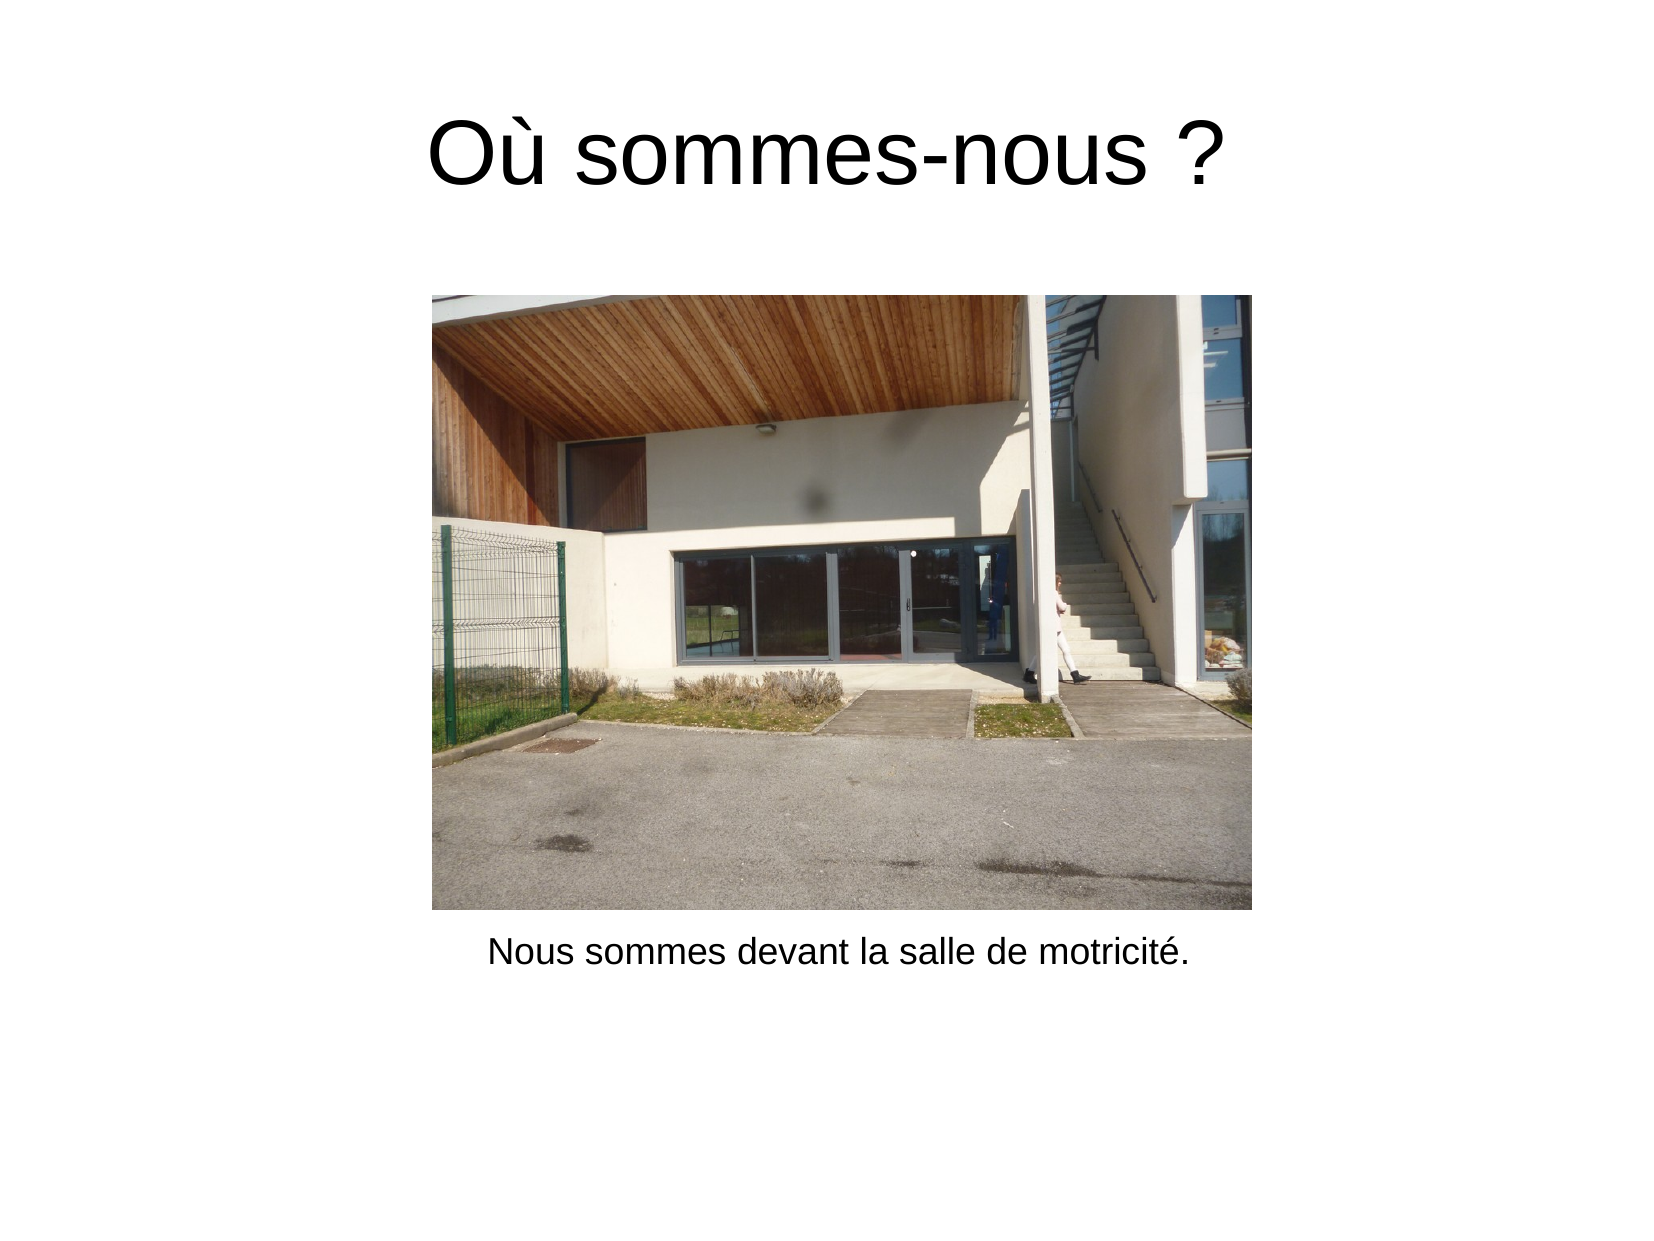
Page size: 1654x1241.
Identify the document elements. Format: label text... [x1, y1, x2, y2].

title Où sommes-nous ? [82, 49, 1571, 257]
picture [432, 295, 1252, 910]
text_box Nous sommes devant la salle de motricité. [472, 923, 1206, 981]
